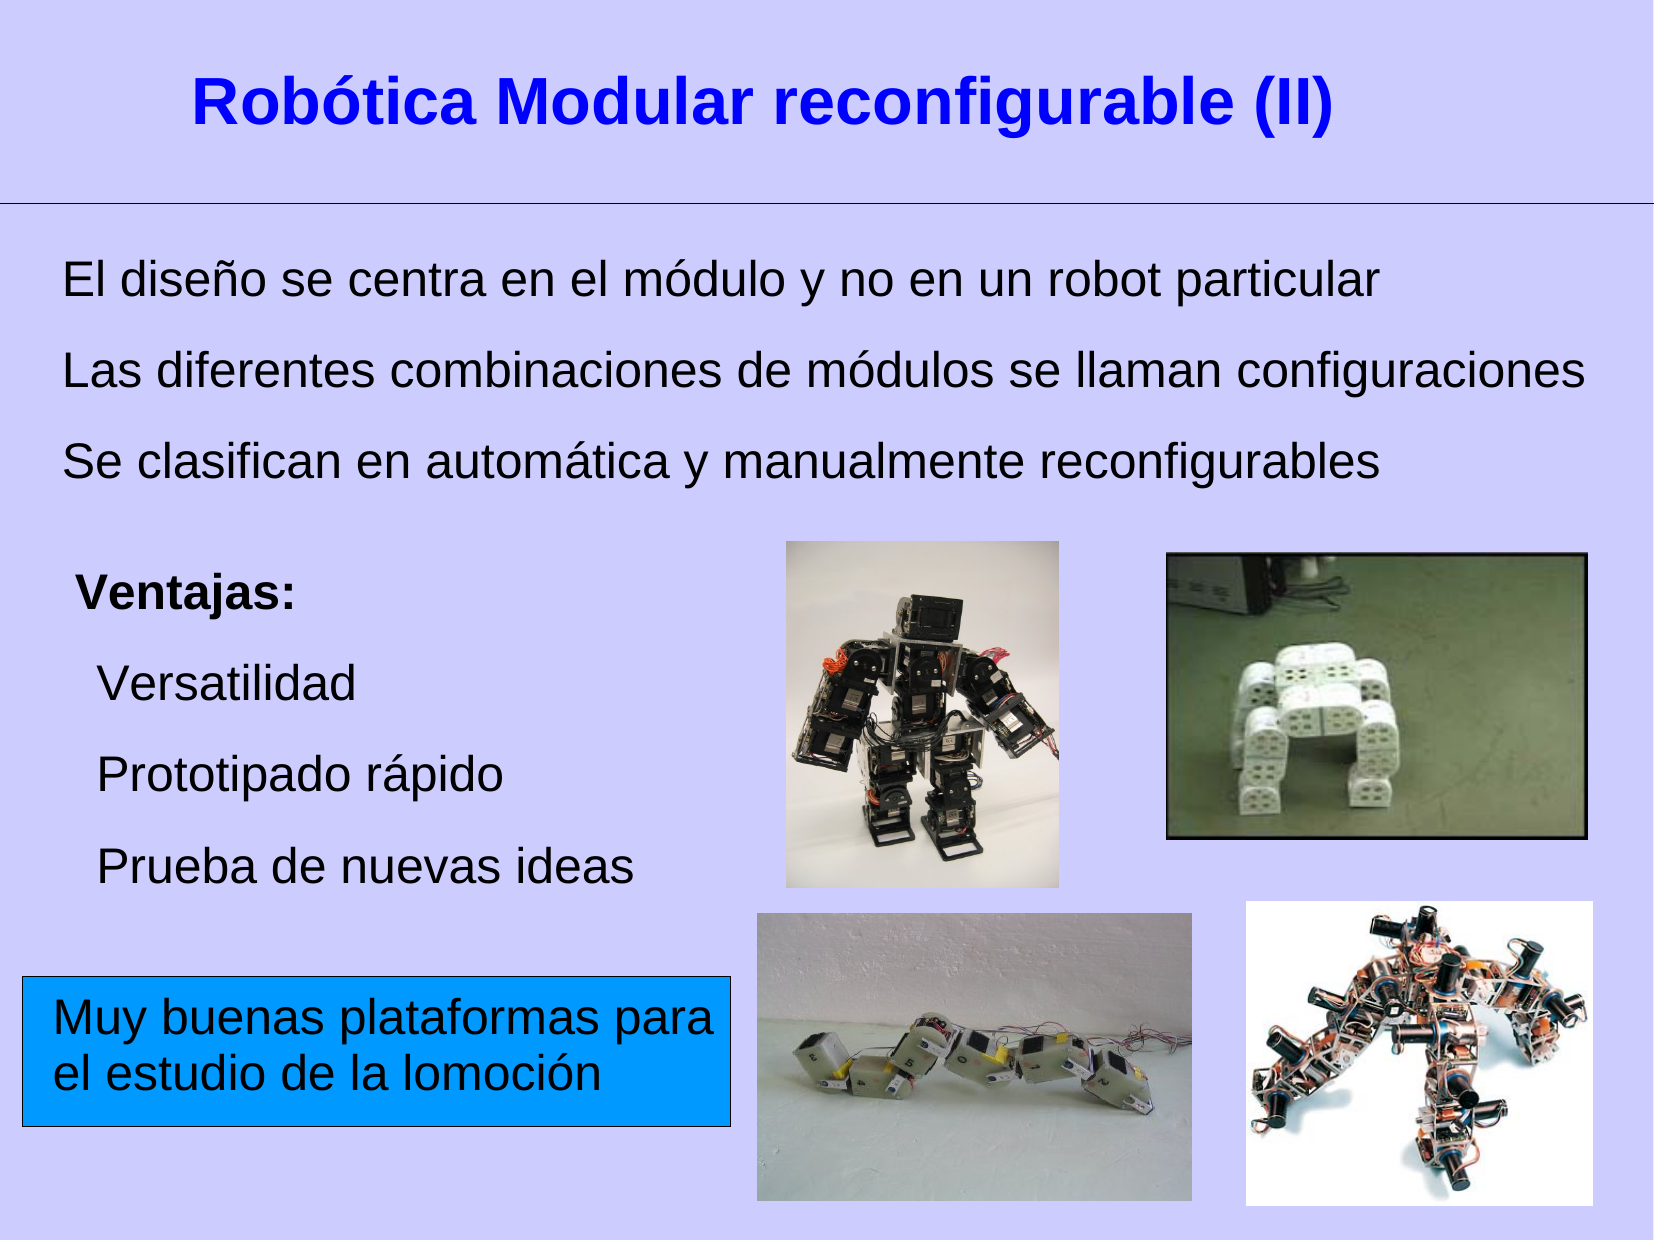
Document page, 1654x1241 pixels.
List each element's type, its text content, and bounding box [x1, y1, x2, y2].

text_box [22, 976, 731, 1127]
text_box El diseño se centra en el módulo y no en un robot particular Las diferentes combinaciones de módulos se llaman configuraciones Se clasifican en automática y manualmente reconfigurables [47, 250, 1654, 510]
picture [1166, 552, 1588, 840]
text_box Muy buenas plataformas para el estudio de la lomoción [52, 989, 733, 1102]
text_box Ventajas: Versatilidad Prototipado rápido Prueba de nuevas ideas [60, 564, 661, 894]
picture [757, 913, 1192, 1201]
title Robótica Modular reconfigurable (II) [126, 0, 1402, 191]
picture [1246, 901, 1593, 1206]
picture [786, 541, 1059, 888]
